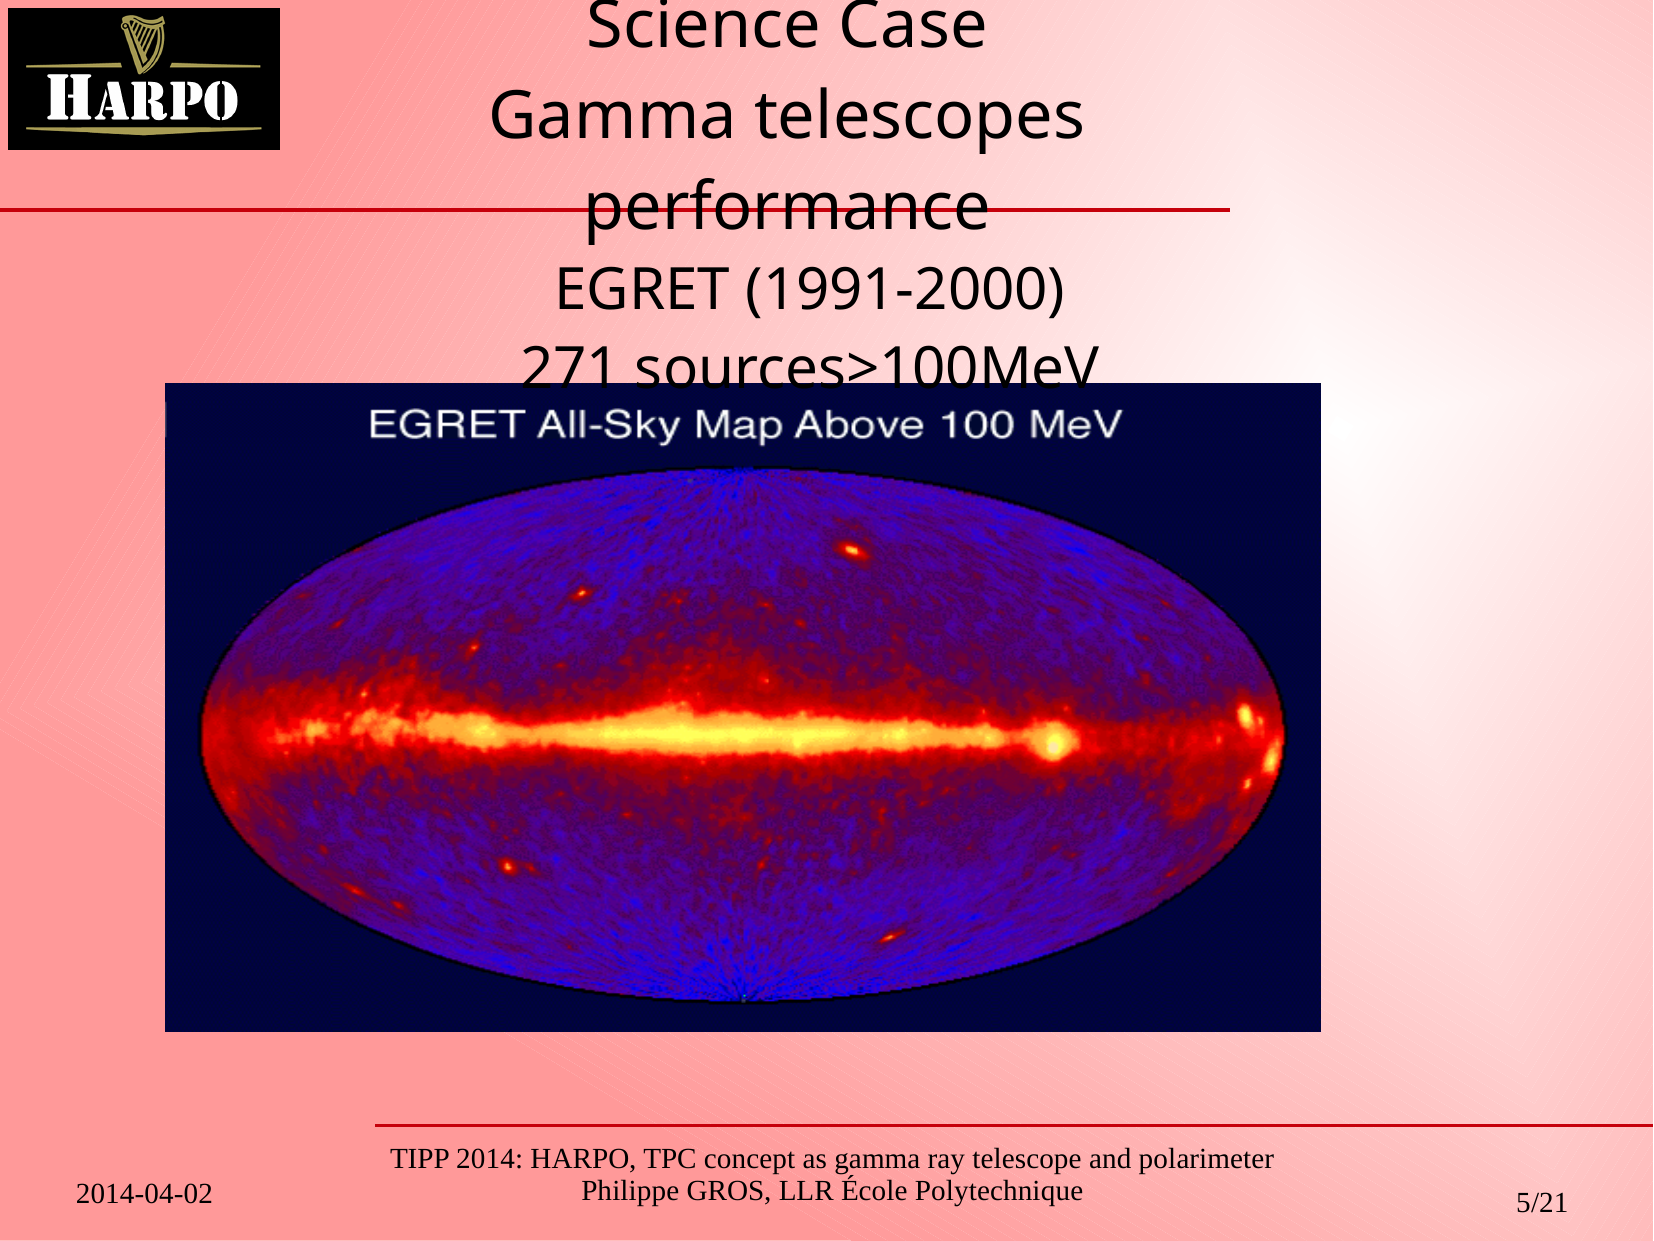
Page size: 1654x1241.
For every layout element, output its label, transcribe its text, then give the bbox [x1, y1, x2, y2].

picture [165, 383, 1321, 1032]
title Science Case Gamma telescopes performance [285, 15, 1291, 211]
picture [8, 8, 280, 150]
text_box EGRET (1991-2000) 271 sources>100MeV [435, 240, 1186, 395]
